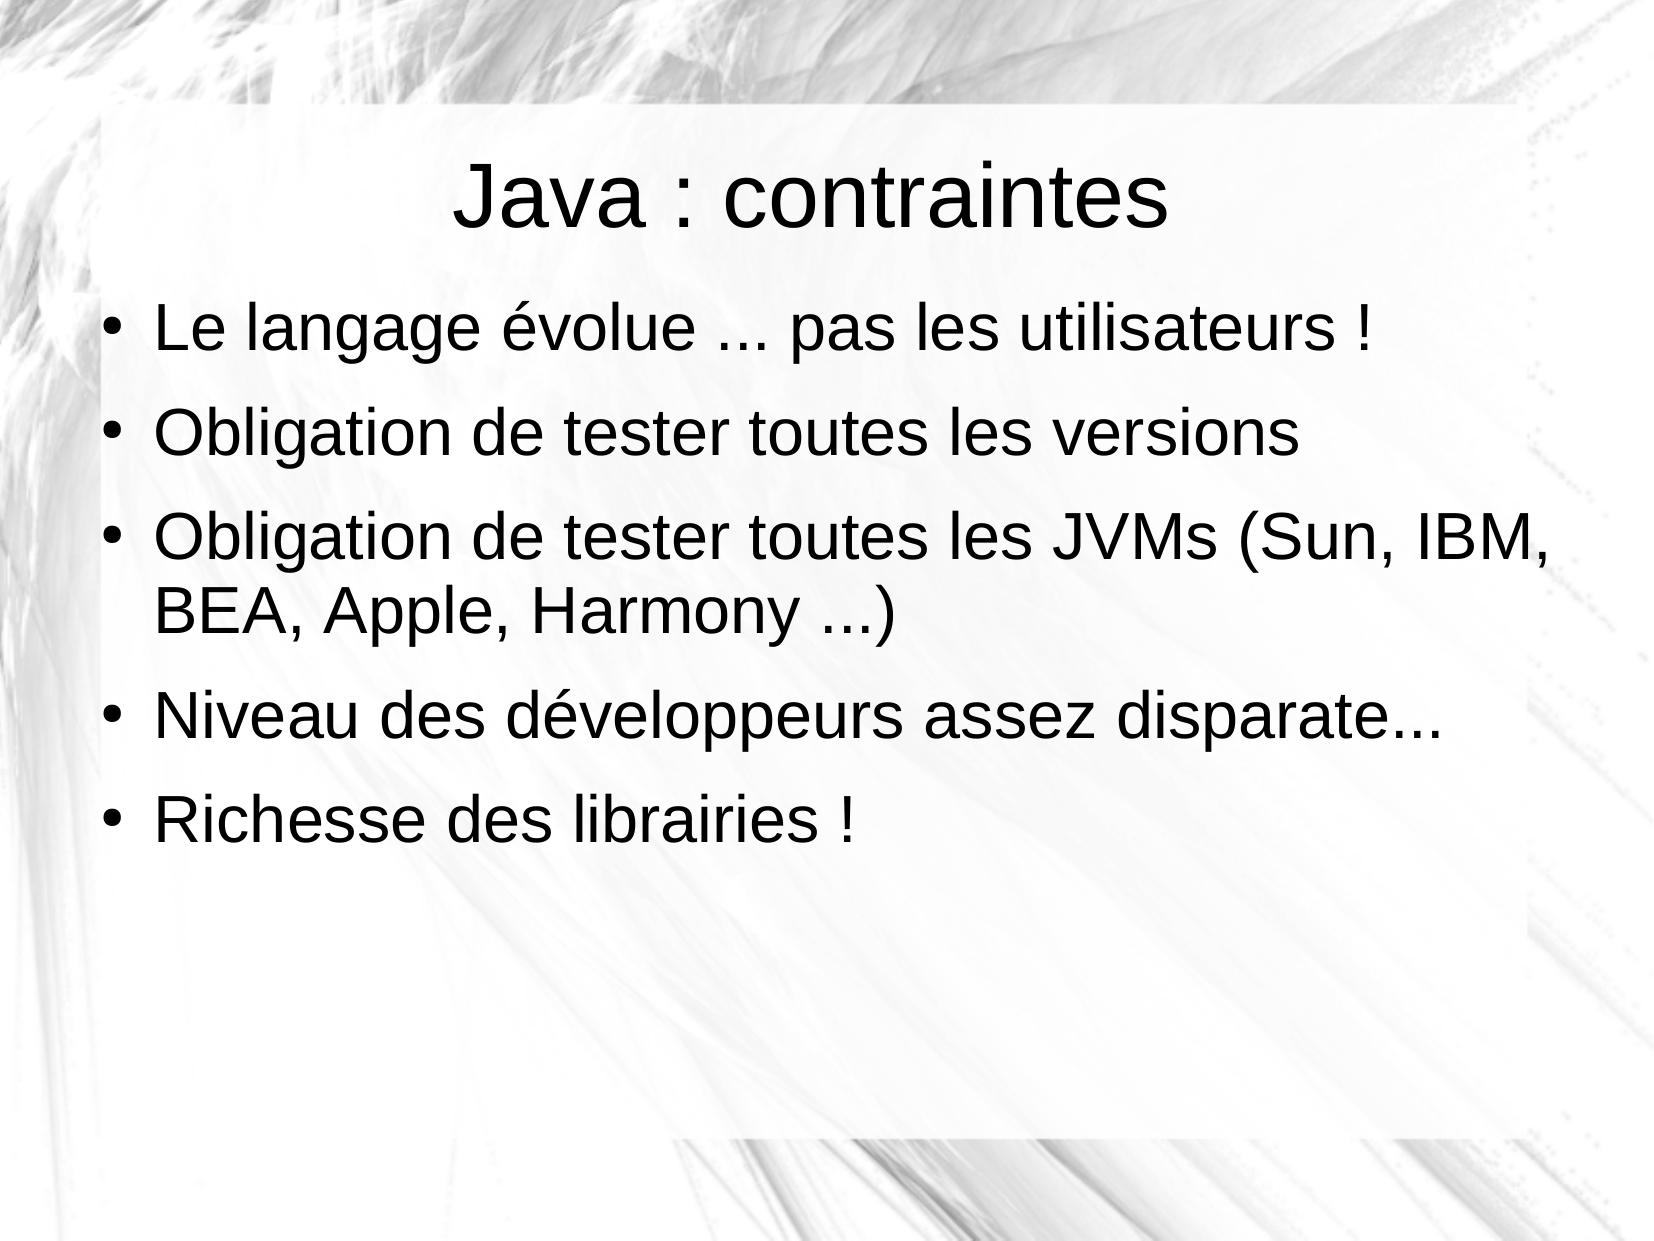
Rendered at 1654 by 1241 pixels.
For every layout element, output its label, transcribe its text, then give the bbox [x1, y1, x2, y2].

picture [0, 0, 1654, 1241]
title Java : contraintes [118, 112, 1506, 281]
list Le langage évolue ... pas les utilisateurs ! Obligation de tester toutes les versions Obligation de tester toutes les JVMs (Sun, IBM, BEA, Apple, Harmony ...) Niveau des développeurs assez disparate... Richesse des librairies ! [82, 290, 1571, 1109]
